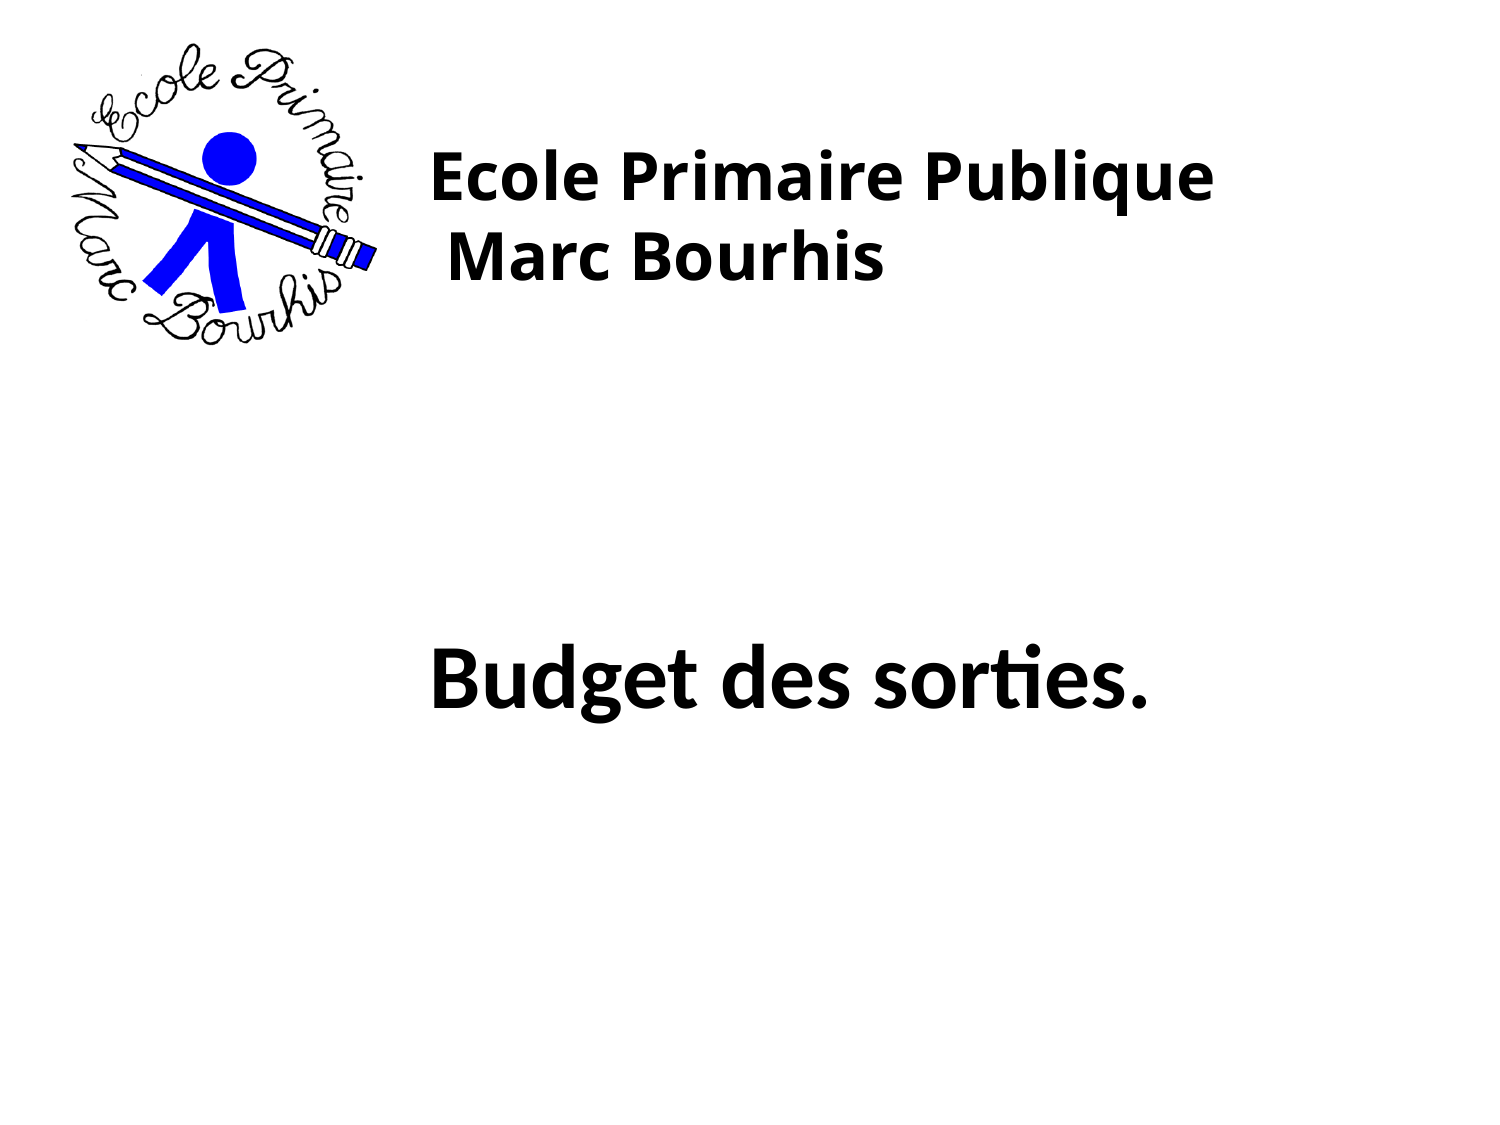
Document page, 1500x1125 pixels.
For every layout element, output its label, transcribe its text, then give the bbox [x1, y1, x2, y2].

chart [53, 42, 390, 352]
text_box Ecole Primaire Publique Marc Bourhis [413, 126, 1500, 302]
title Budget des sorties. [82, 609, 1500, 798]
